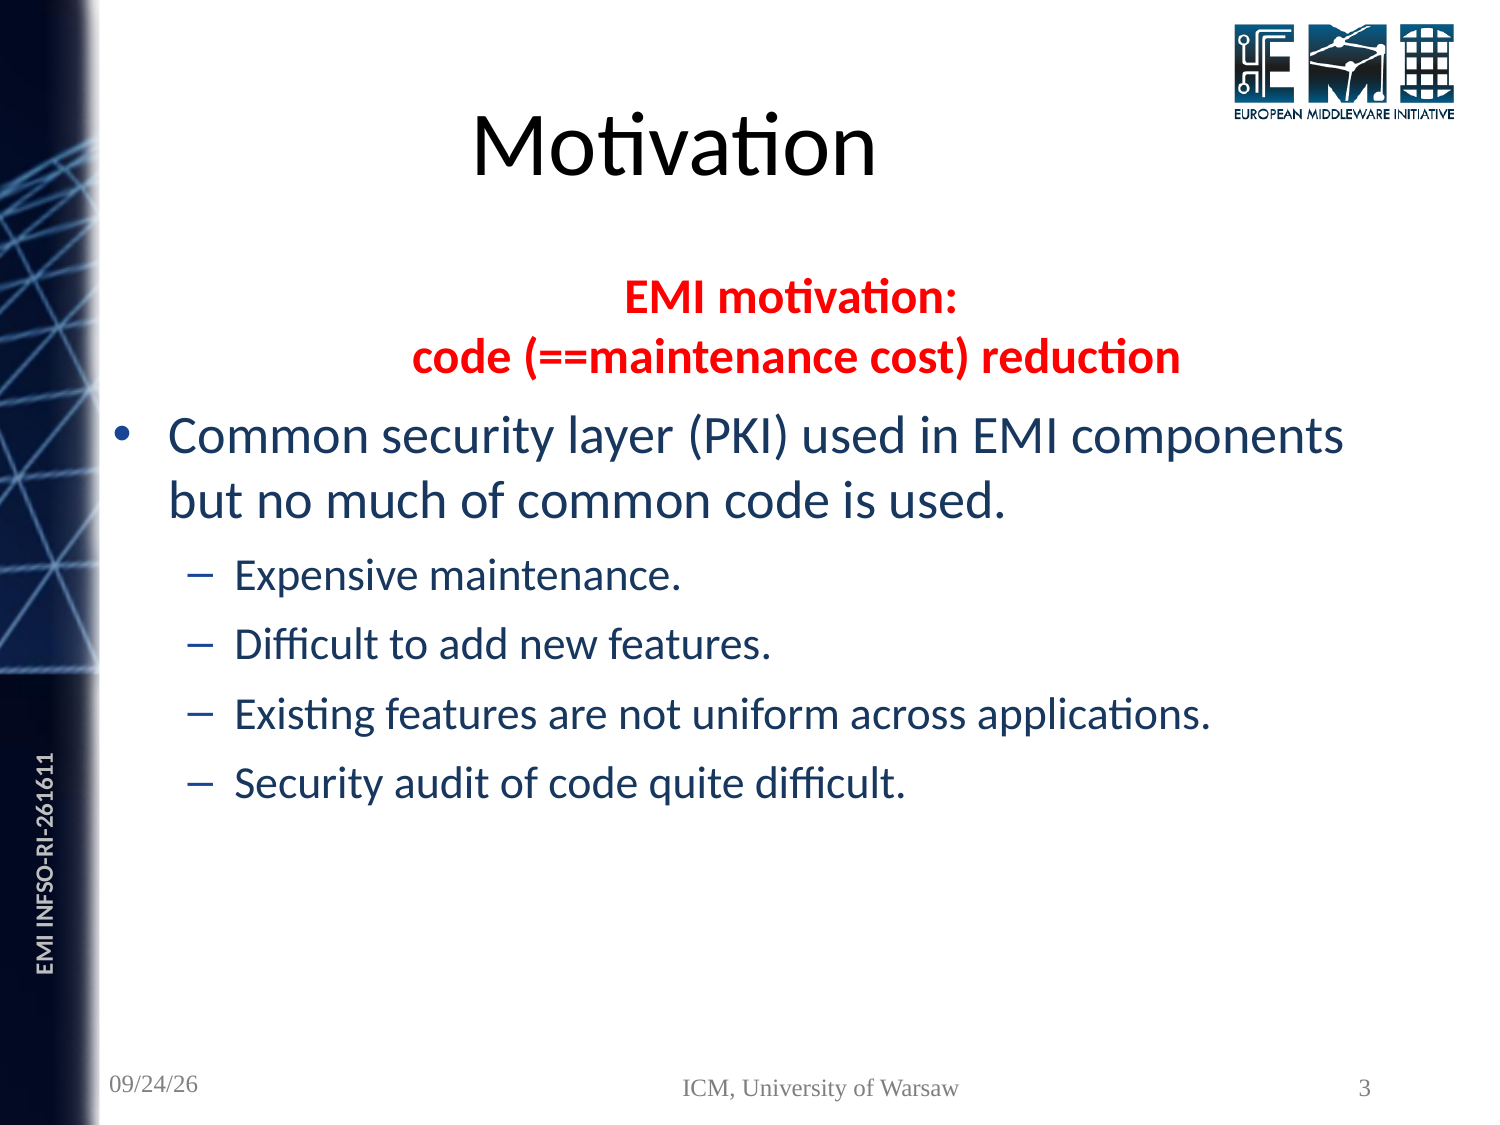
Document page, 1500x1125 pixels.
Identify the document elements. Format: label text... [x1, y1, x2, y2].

title Motivation [112, 44, 1238, 233]
list EMI motivation: code (==maintenance cost) reduction Common security layer (PKI) used in EMI components but no much of common code is used. Expensive maintenance. Difficult to add new features. Existing features are not uniform across applications. Security audit of code quite difficult. [112, 263, 1425, 1006]
picture [1185, 8, 1500, 140]
picture [0, 0, 111, 1125]
